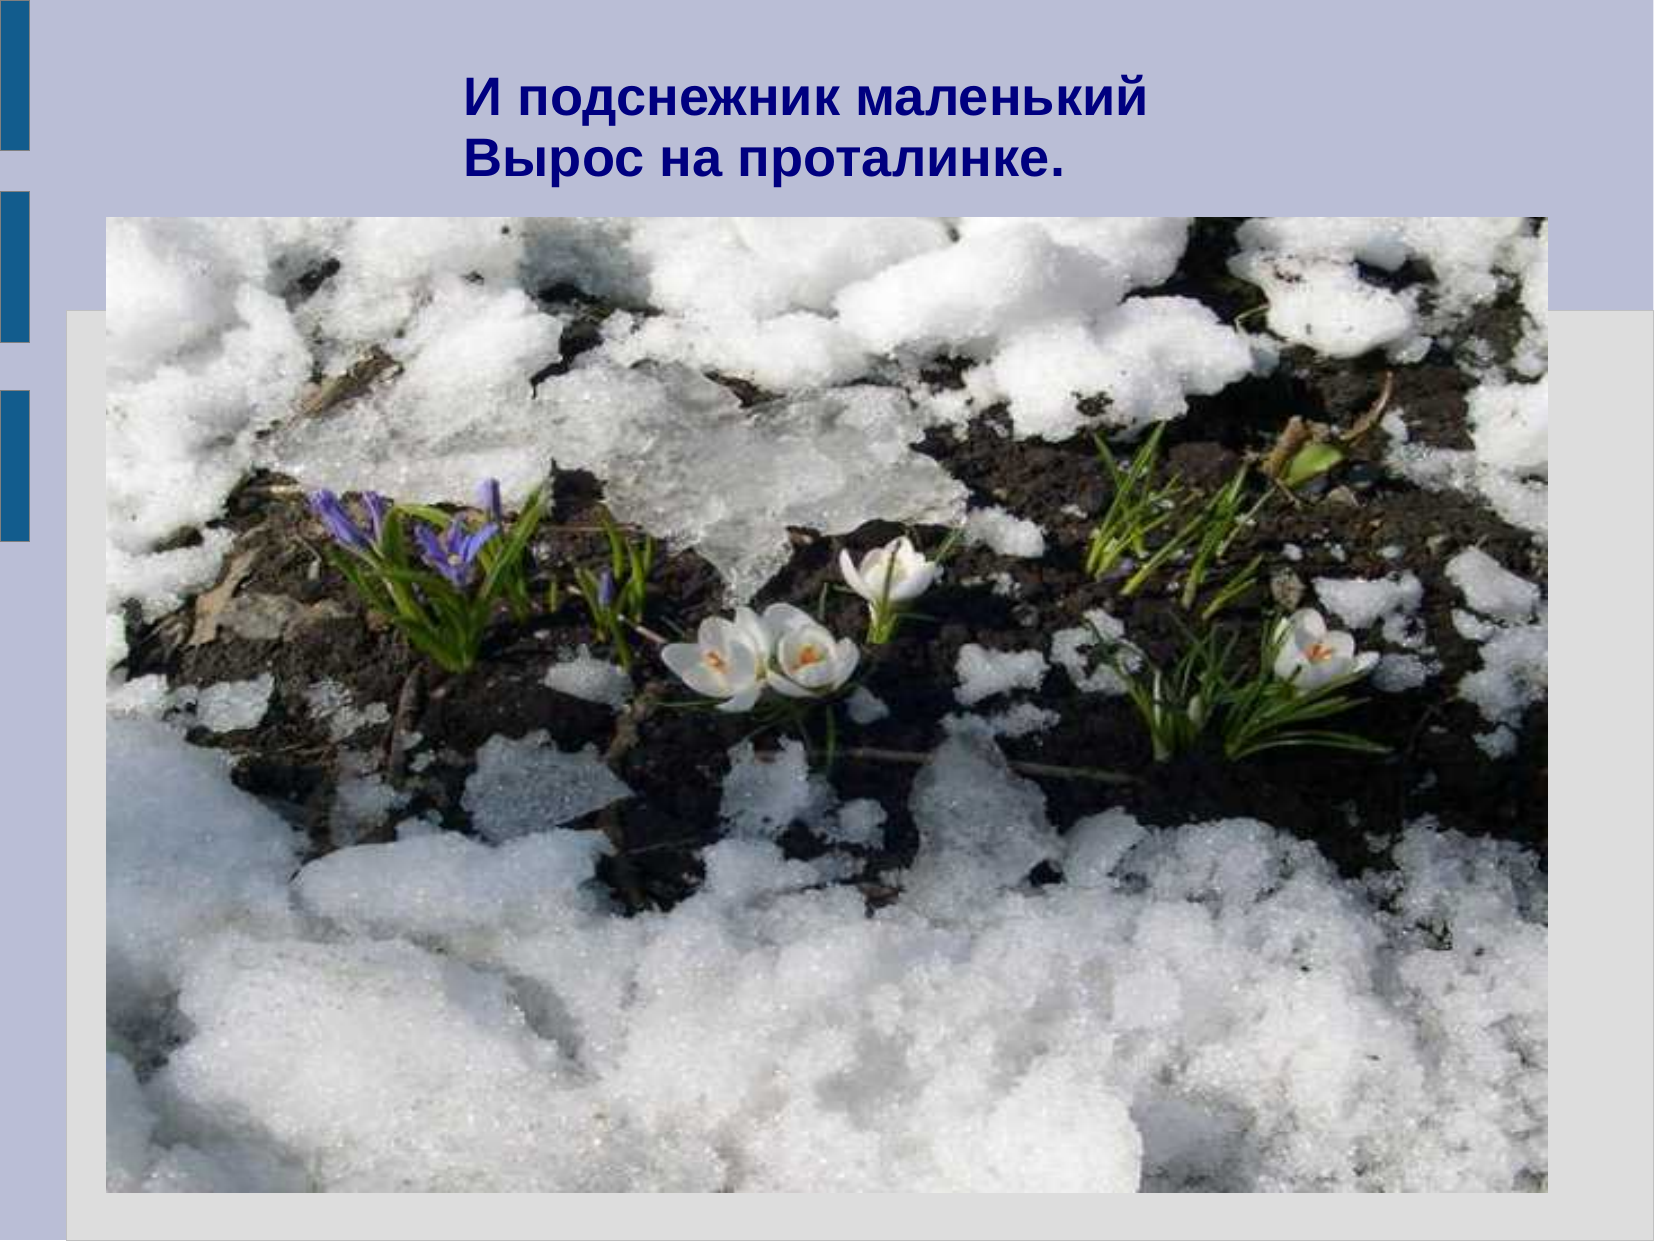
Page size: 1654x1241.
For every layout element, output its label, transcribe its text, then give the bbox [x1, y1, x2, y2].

text_box И подснежник маленький Вырос на проталинке. [448, 59, 1335, 198]
picture [106, 217, 1548, 1193]
